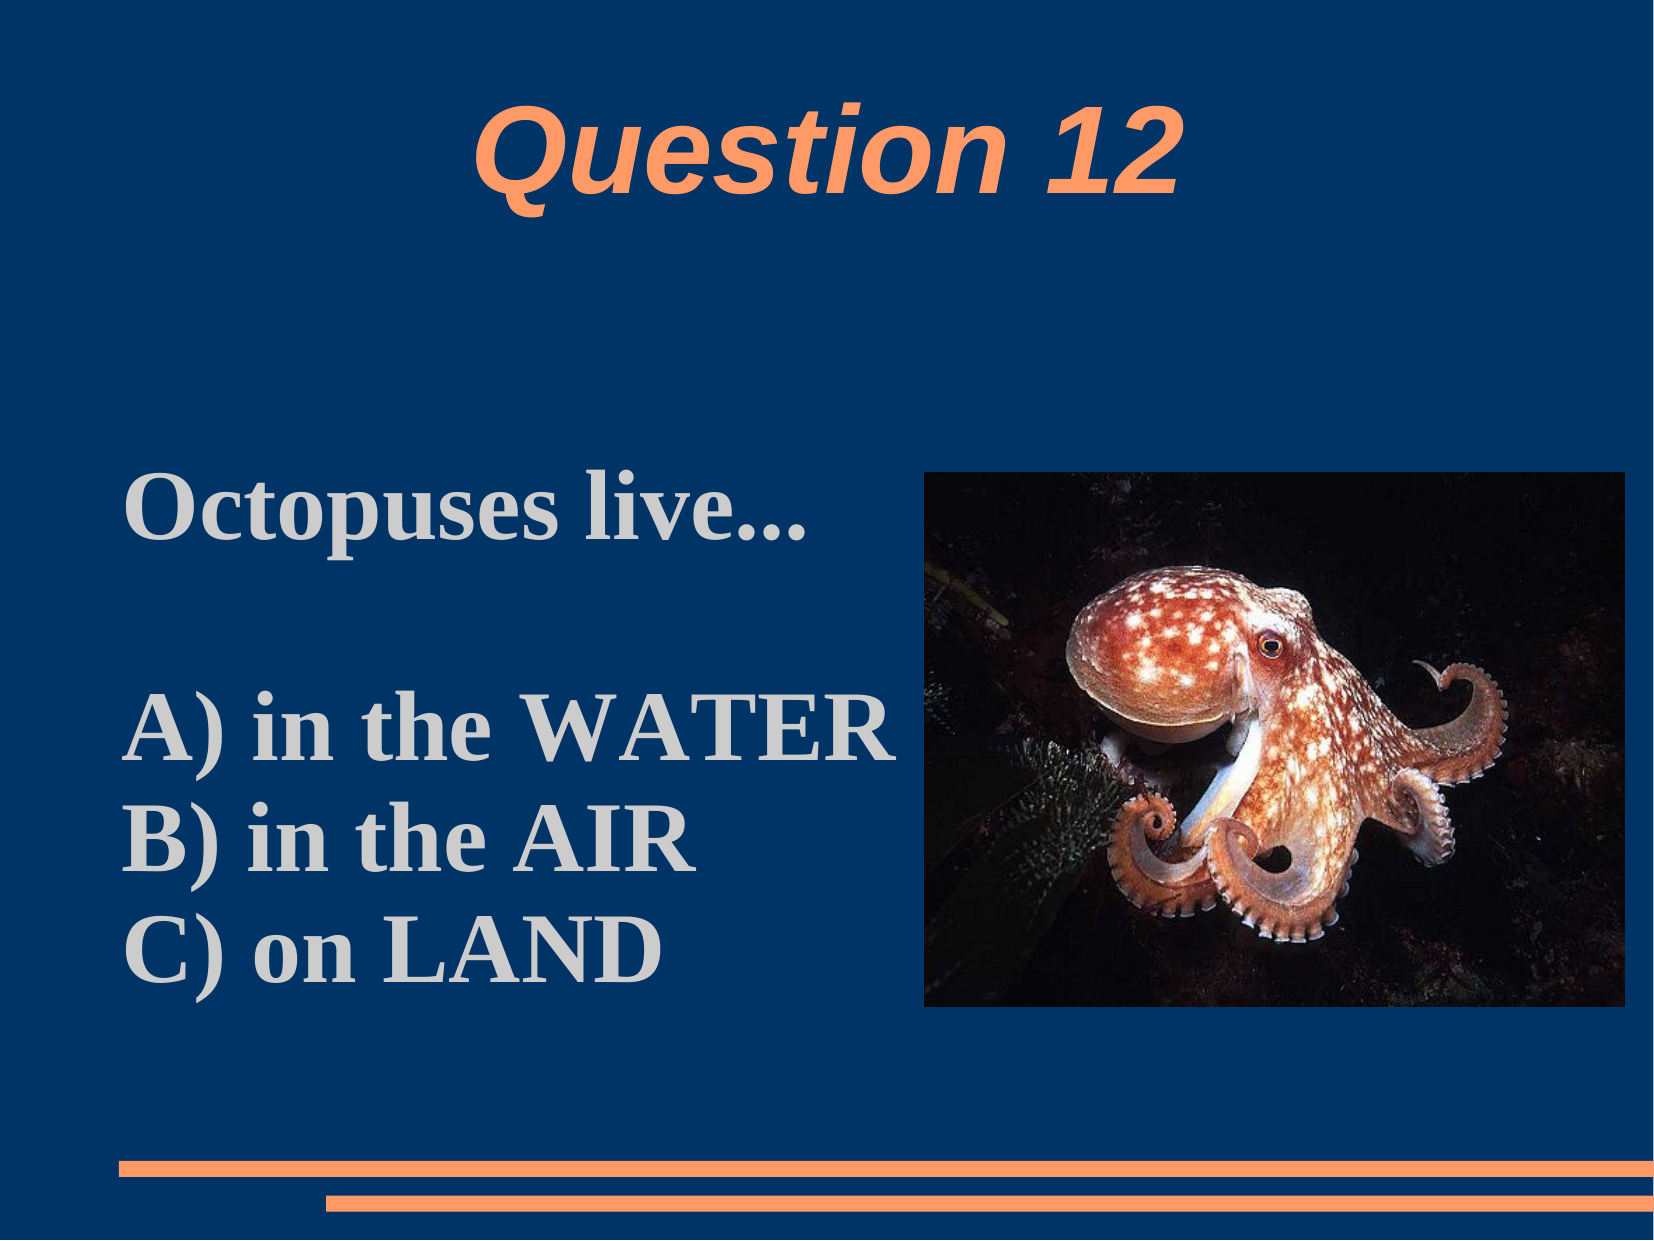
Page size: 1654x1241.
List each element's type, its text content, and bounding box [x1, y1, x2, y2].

title Question 12 [121, 46, 1534, 254]
subtitle Octopuses live... A) in the WATER B) in the AIR C) on LAND [121, 322, 1561, 1132]
picture [924, 472, 1625, 1007]
